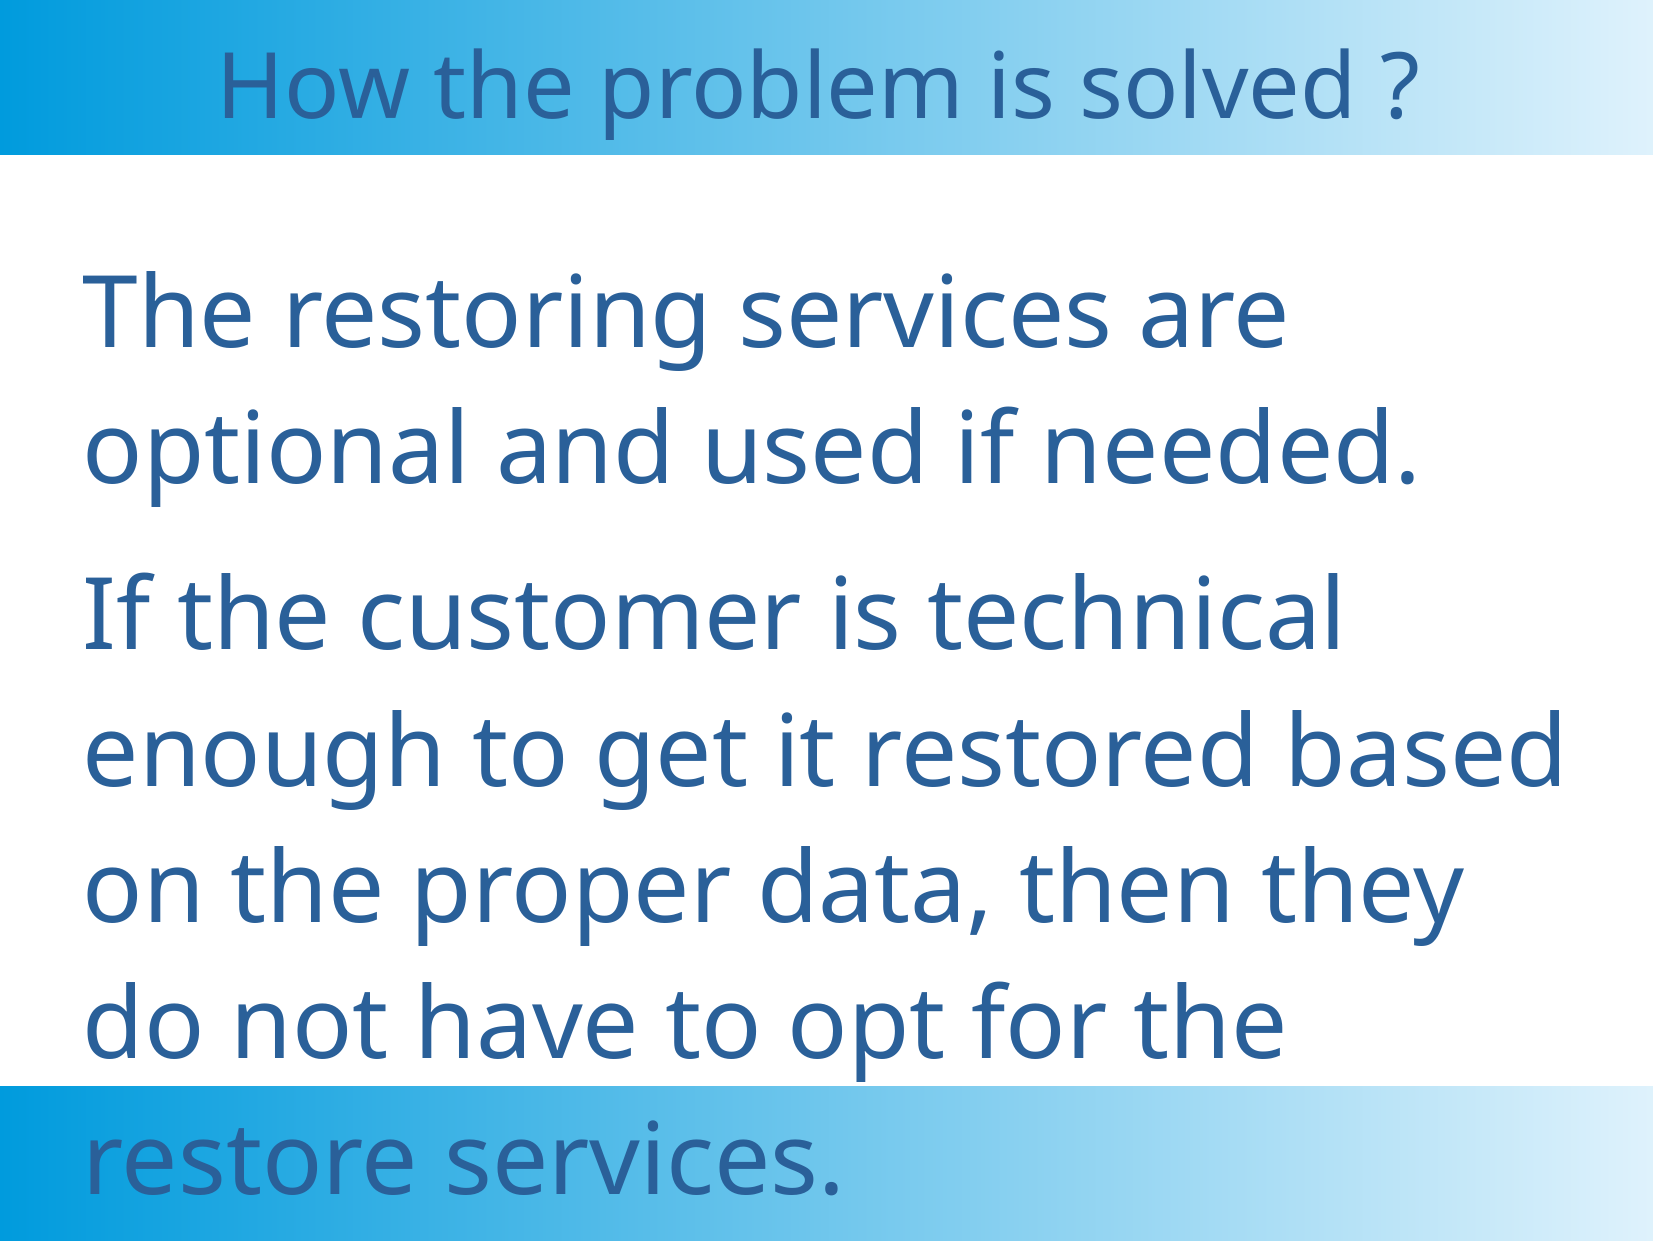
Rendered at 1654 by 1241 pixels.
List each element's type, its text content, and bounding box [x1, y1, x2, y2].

list The restoring services are optional and used if needed. If the customer is technical enough to get it restored based on the proper data, then they do not have to opt for the restore services. [82, 240, 1571, 961]
title How the problem is solved ? [75, 30, 1564, 138]
picture [137, 1169, 142, 1184]
picture [137, 1149, 142, 1162]
